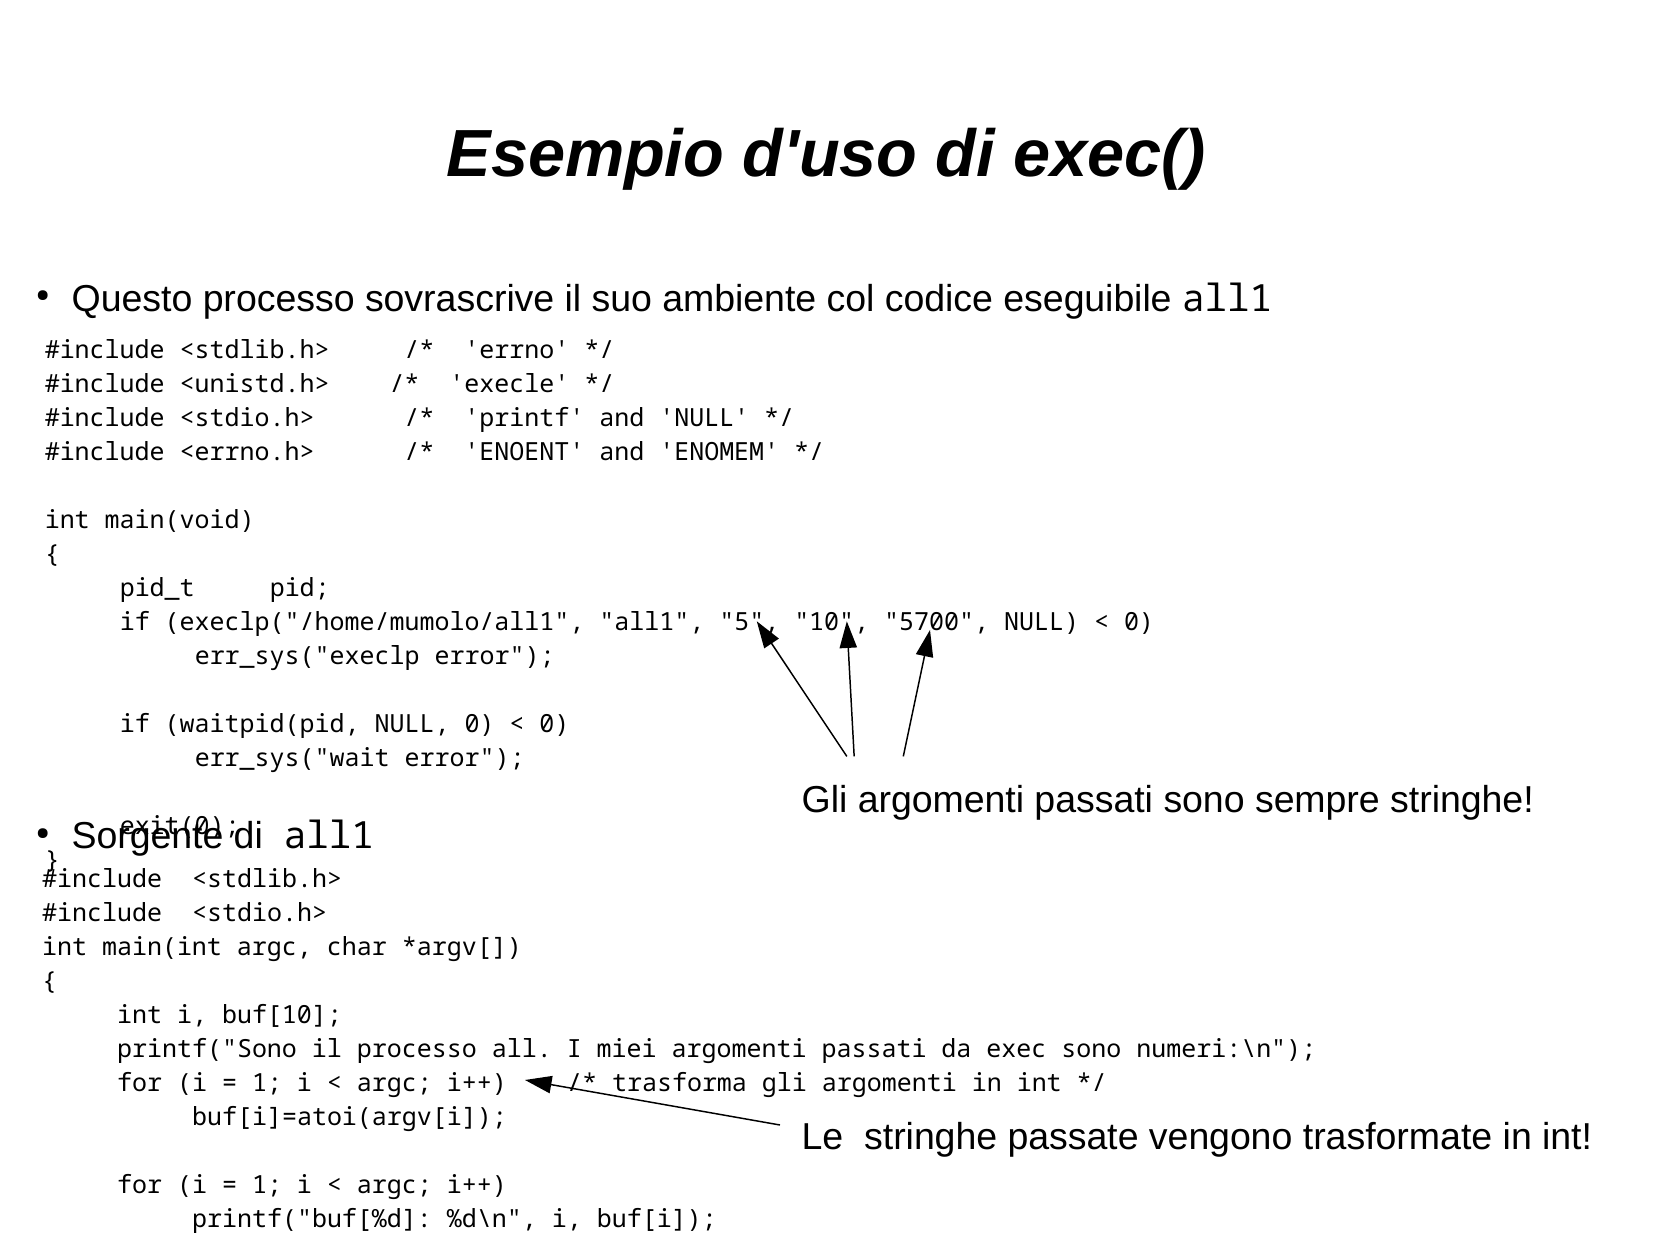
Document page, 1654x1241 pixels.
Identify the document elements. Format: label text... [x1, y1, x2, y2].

text_box #include <stdlib.h> #include <stdio.h> int main(int argc, char *argv[]) { int i, buf[10]; printf("Sono il processo all. I miei argomenti passati da exec sono numeri:\n"); for (i = 1; i < argc; i++) /* trasforma gli argomenti in int */ buf[i]=atoi(argv[i]); for (i = 1; i < argc; i++) printf("buf[%d]: %d\n", i, buf[i]); exit(0); } [27, 853, 1513, 1241]
text_box Sorgente di all1 [21, 801, 1576, 862]
text_box Questo processo sovrascrive il suo ambiente col codice eseguibile all1 [21, 264, 1576, 325]
text_box #include <stdlib.h> /* 'errno' */ #include <unistd.h> /* 'execle' */ #include <stdio.h> /* 'printf' and 'NULL' */ #include <errno.h> /* 'ENOENT' and 'ENOMEM' */ int main(void) { pid_t pid; if (execlp("/home/mumolo/all1", "all1", "5", "10", "5700", NULL) < 0) err_sys("execlp error"); if (waitpid(pid, NULL, 0) < 0) err_sys("wait error"); exit(0); } [30, 324, 1654, 919]
title Esempio d'uso di exec() [82, 49, 1571, 257]
text_box Gli argomenti passati sono sempre stringhe! [786, 771, 1582, 829]
text_box Le stringhe passate vengono trasformate in int! [786, 1107, 1654, 1165]
